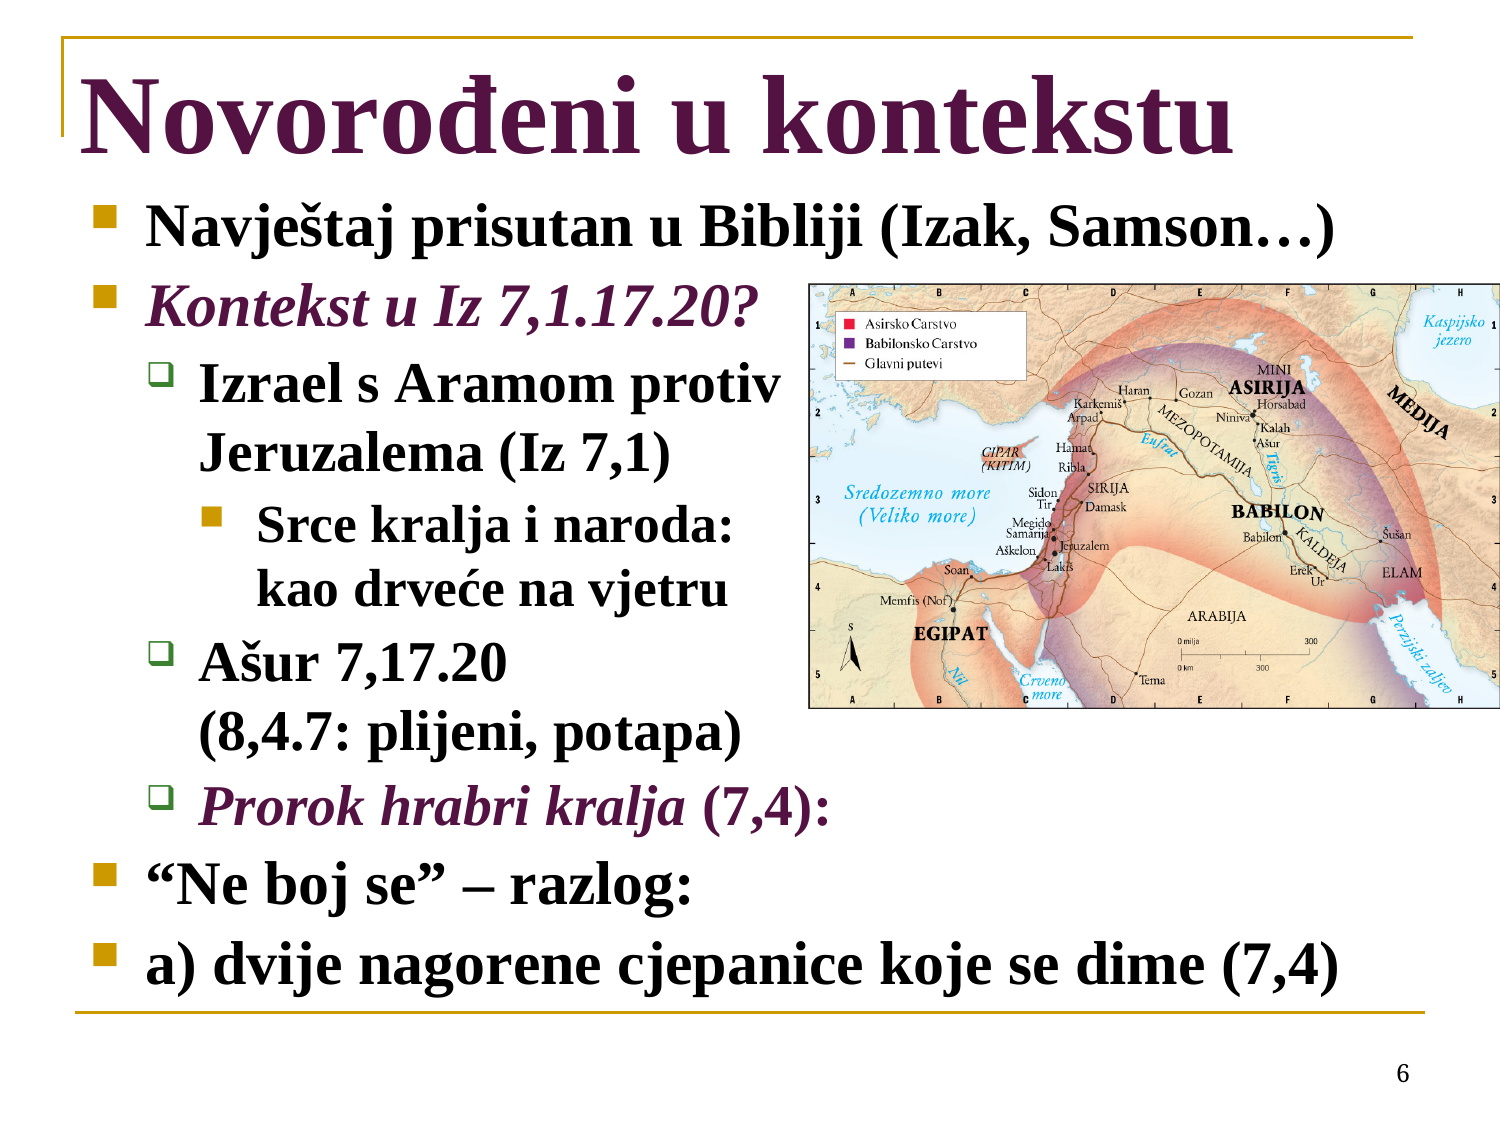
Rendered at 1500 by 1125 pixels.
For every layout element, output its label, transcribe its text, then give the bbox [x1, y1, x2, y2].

text_box <number> [1074, 1024, 1426, 1100]
title Novorođeni u kontekstu [64, 33, 1415, 221]
list Navještaj prisutan u Bibliji (Izak, Samson…) Kontekst u Iz 7,1.17.20? Izrael s Aramom protiv Jeruzalema (Iz 7,1) Srce kralja i naroda: kao drveće na vjetru Ašur 7,17.20 (8,4.7: plijeni, potapa) Prorok hrabri kralja (7,4): “Ne boj se” – razlog: a) dvije nagorene cjepanice koje se dime (7,4) [75, 177, 1483, 1006]
picture [808, 283, 1500, 709]
